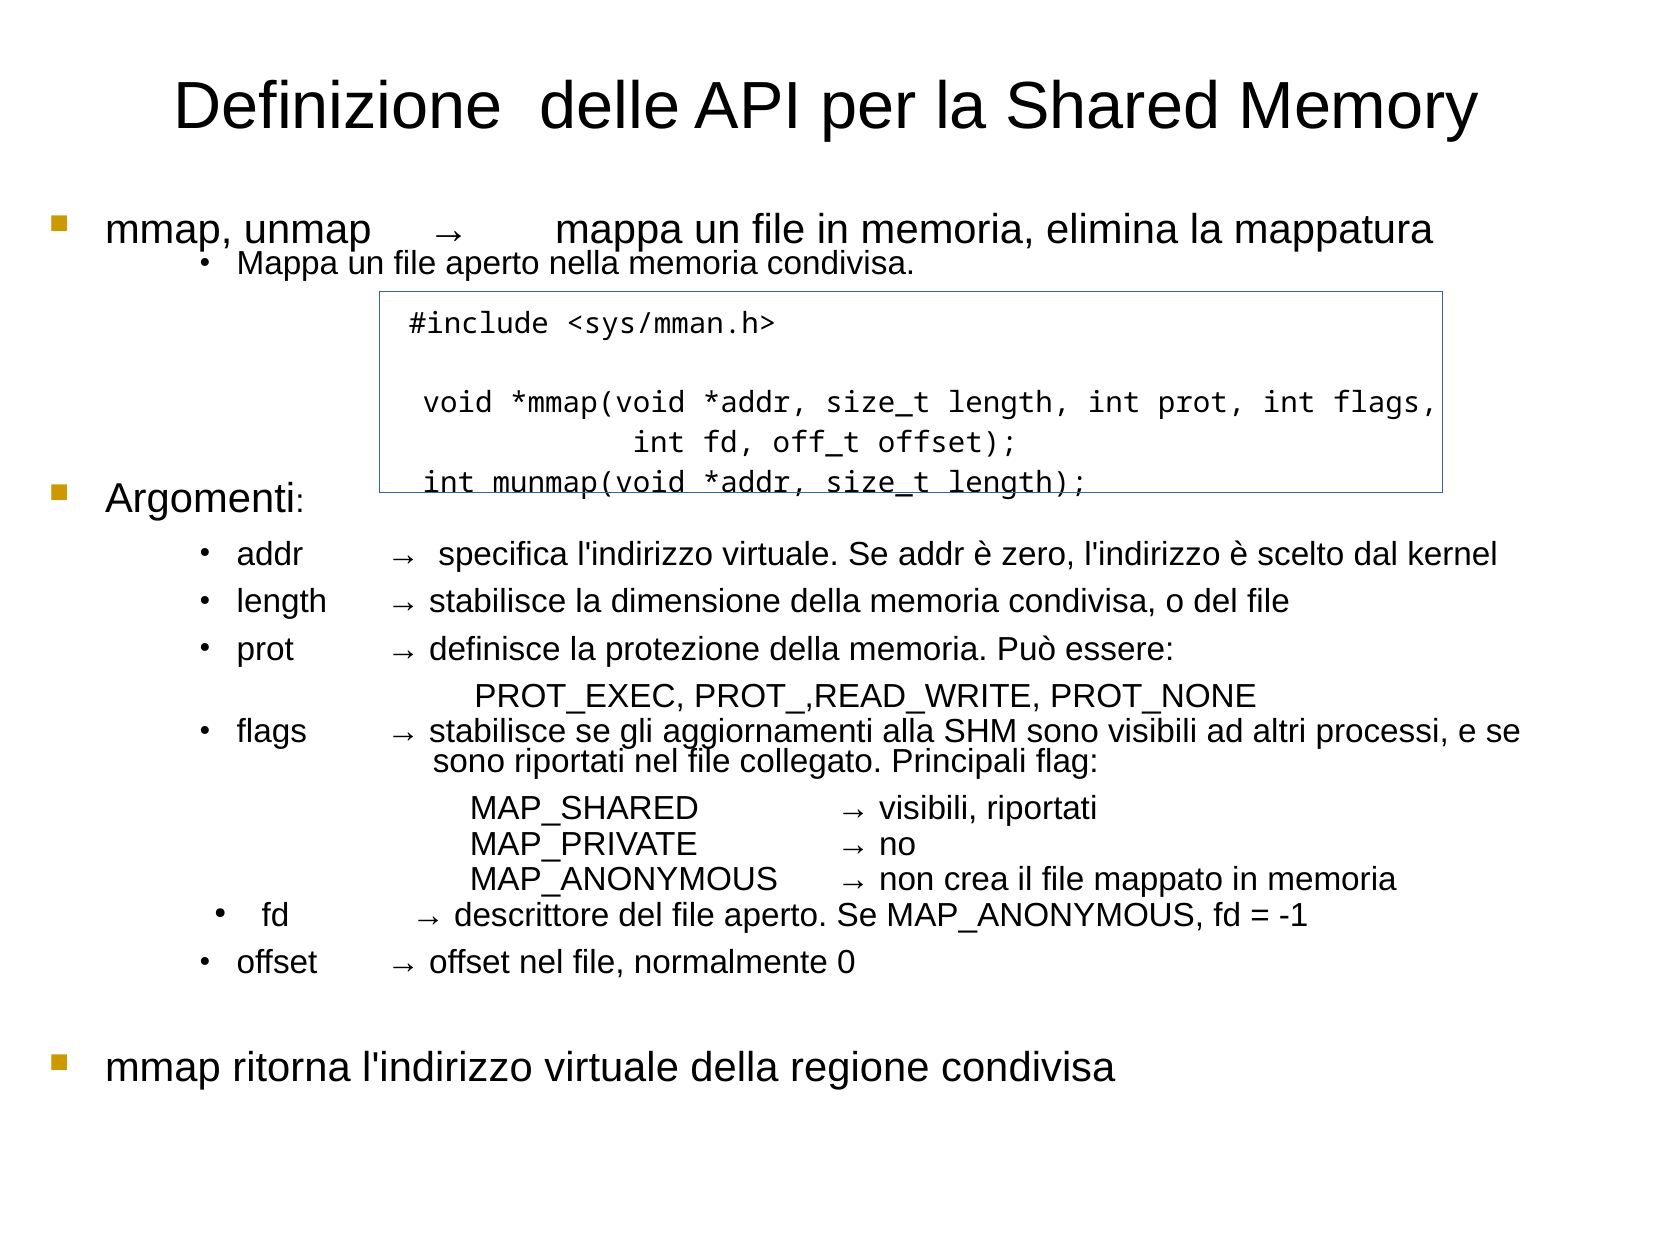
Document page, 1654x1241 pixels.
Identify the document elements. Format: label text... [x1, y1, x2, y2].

text_box #include <sys/mman.h> void *mmap(void *addr, size_t length, int prot, int flags, int fd, off_t offset); int munmap(void *addr, size_t length); [302, 291, 1582, 554]
list mmap, unmap → mappa un file in memoria, elimina la mappatura Mappa un file aperto nella memoria condivisa. Argomenti: addr → specifica l'indirizzo virtuale. Se addr è zero, l'indirizzo è scelto dal kernel length → stabilisce la dimensione della memoria condivisa, o del file prot → definisce la protezione della memoria. Può essere: PROT_EXEC, PROT_,READ_WRITE, PROT_NONE flags → stabilisce se gli aggiornamenti alla SHM sono visibili ad altri processi, e se sono riportati nel file collegato. Principali flag: MAP_SHARED → visibili, riportati MAP_PRIVATE → no MAP_ANONYMOUS → non crea il file mappato in memoria fd → descrittore del file aperto. Se MAP_ANONYMOUS, fd = -1 offset → offset nel file, normalmente 0 mmap ritorna l'indirizzo virtuale della regione condivisa [34, 132, 1604, 1151]
title Definizione delle API per la Shared Memory [82, 1, 1571, 132]
text_box #include <sys/mman.h> void *mmap(void *addr, size_t length, int prot, int flags, int fd, off_t offset); int munmap(void *addr, size_t length); [380, 292, 1442, 492]
